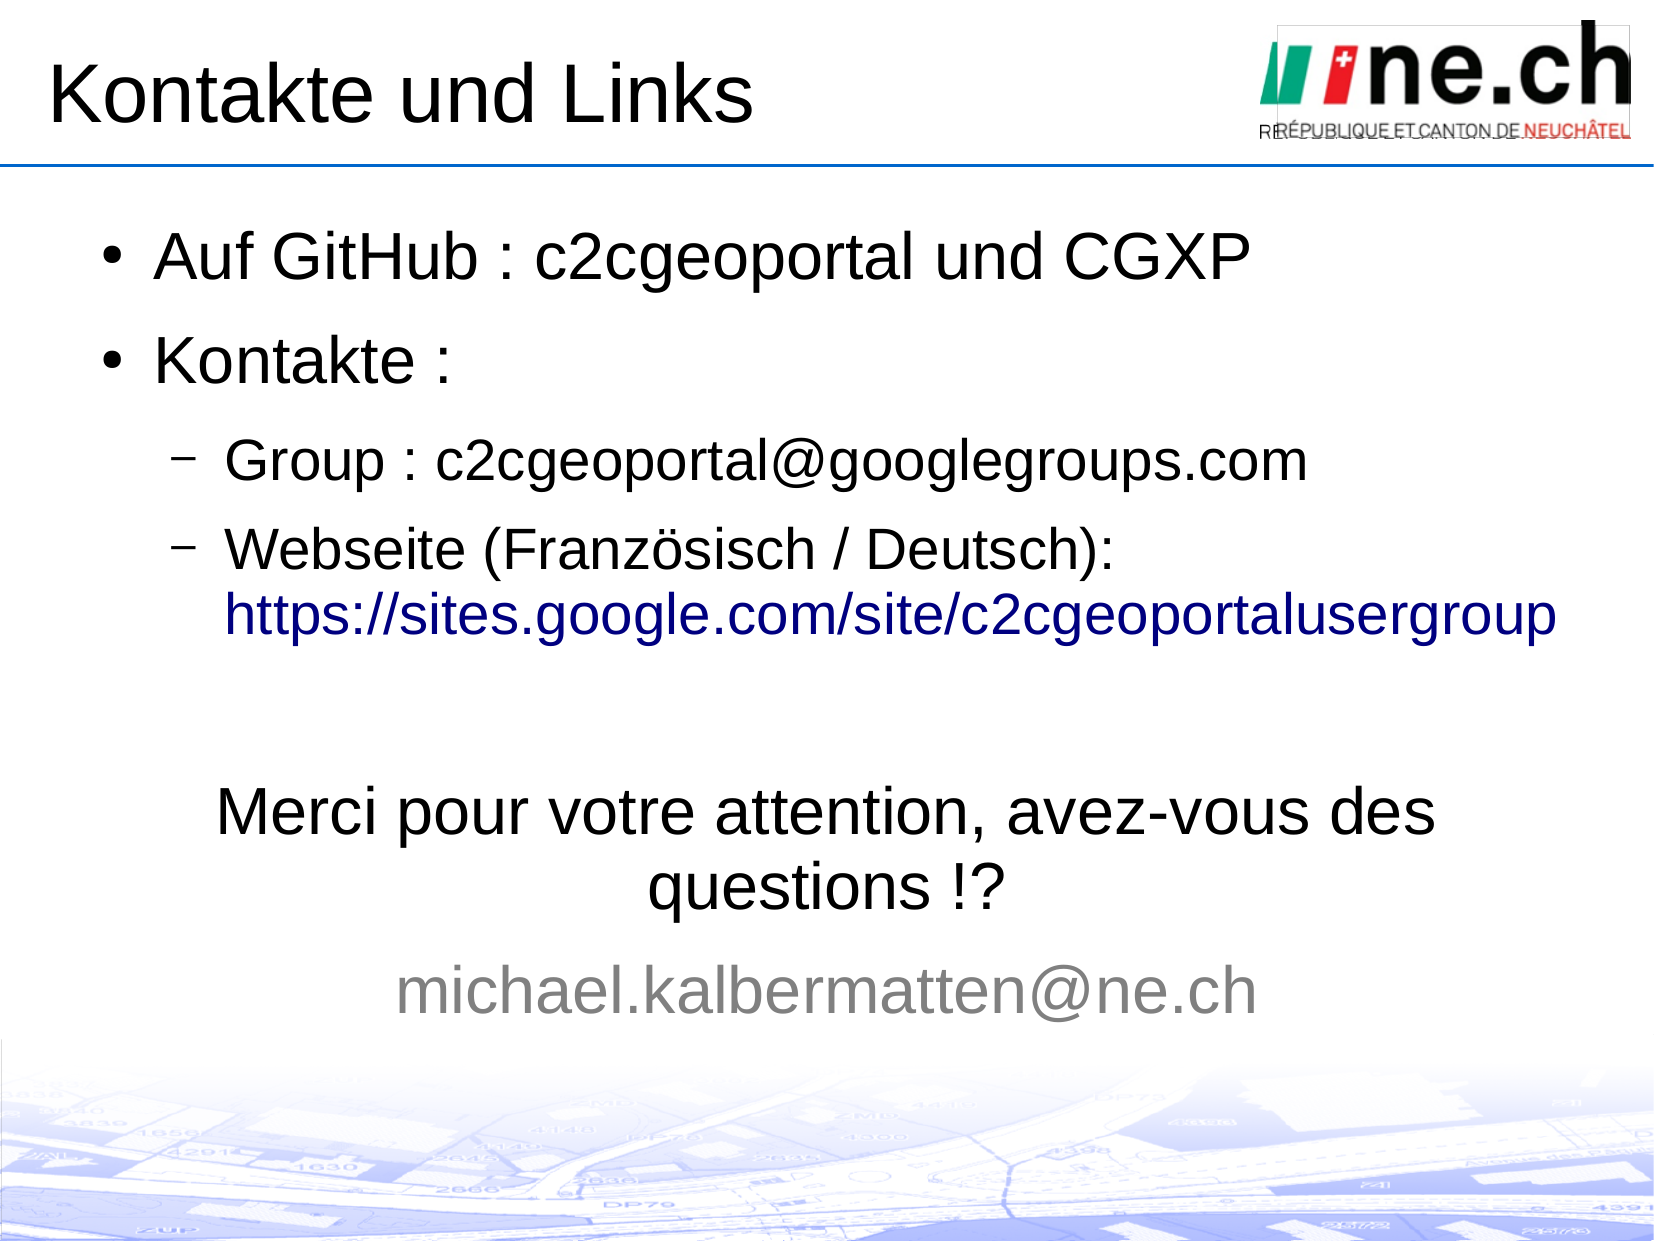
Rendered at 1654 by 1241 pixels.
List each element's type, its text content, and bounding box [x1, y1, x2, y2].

list Auf GitHub : c2cgeoportal und CGXP Kontakte : Group : c2cgeoportal@googlegroups.com Webseite (Französisch / Deutsch): https://sites.google.com/site/c2cgeoportalusergroup Merci pour votre attention, avez-vous des questions !? michael.kalbermatten@ne.ch [82, 219, 1571, 1028]
title Kontakte und Links [47, 0, 1536, 198]
picture [1536, 24, 1631, 139]
picture [0, 1040, 1654, 1241]
